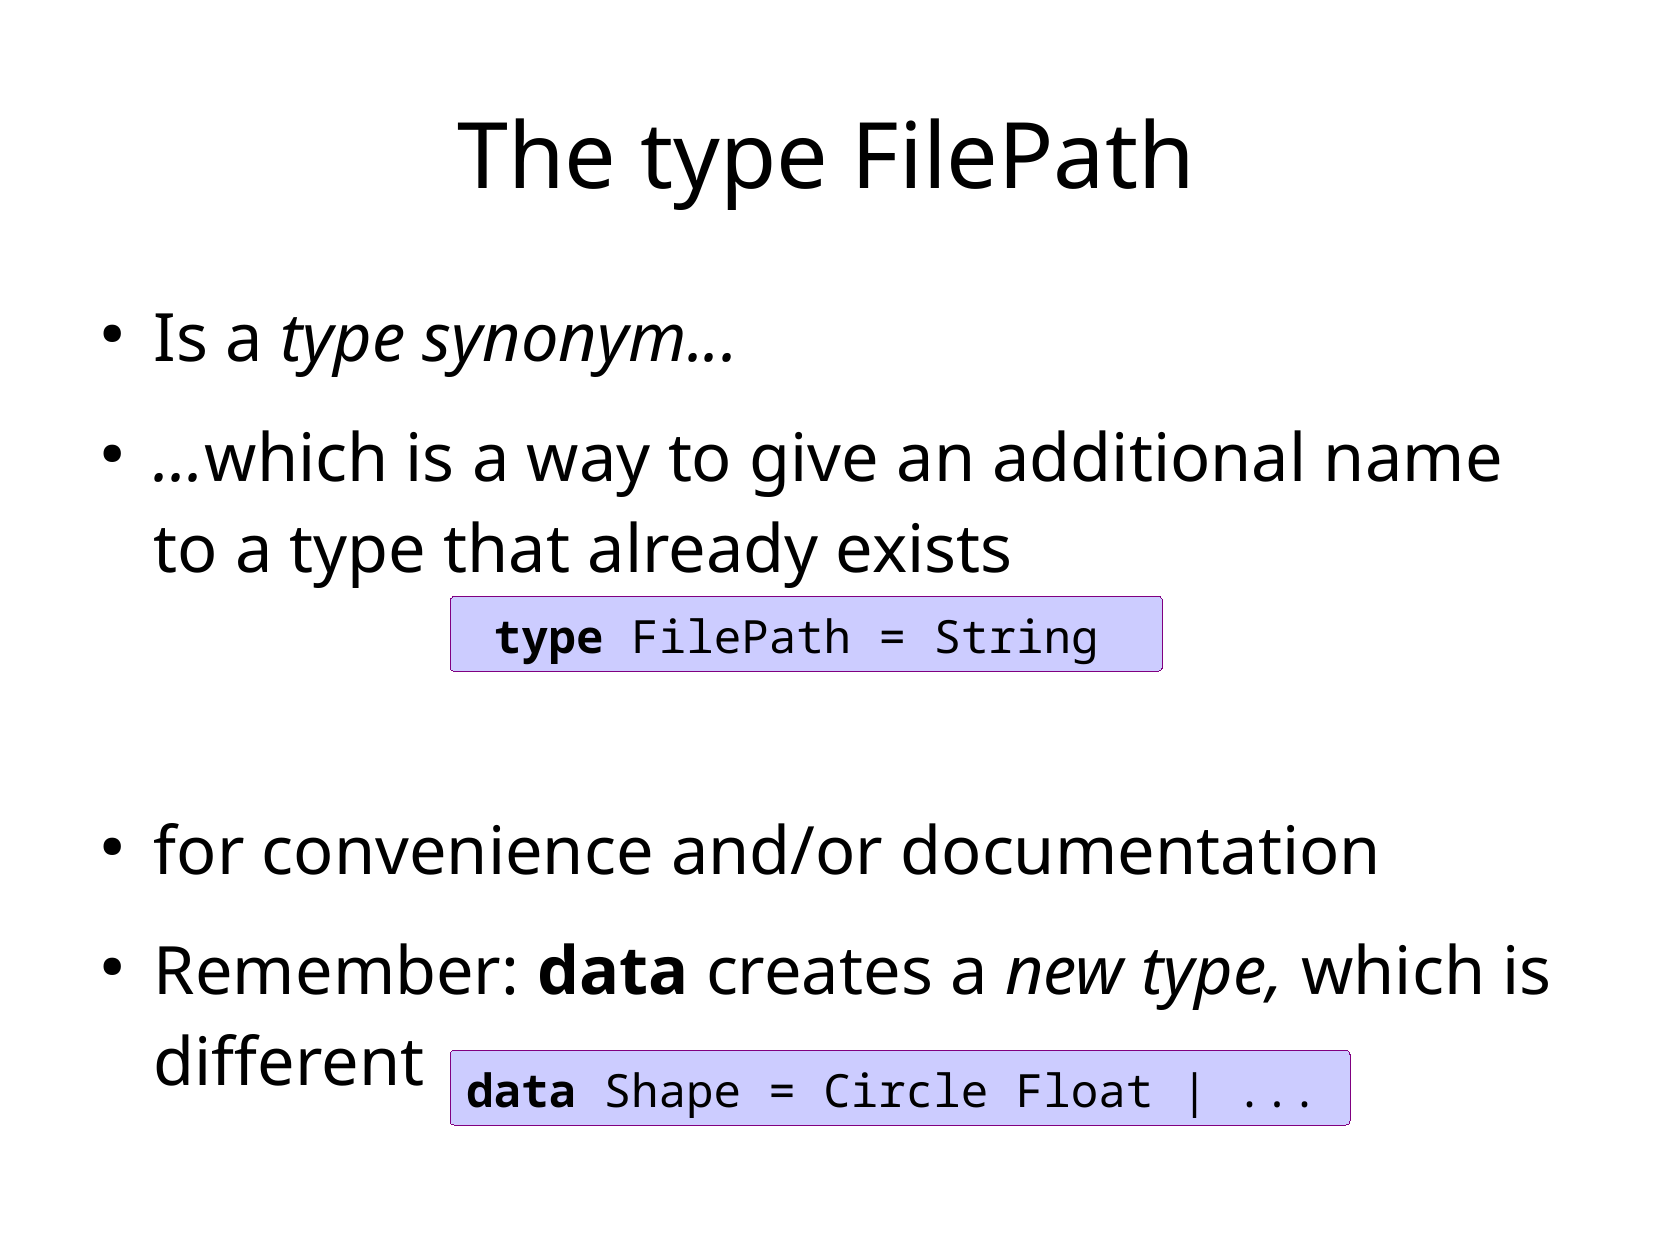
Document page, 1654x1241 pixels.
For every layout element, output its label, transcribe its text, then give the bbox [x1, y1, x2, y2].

list Is a type synonym... ...which is a way to give an additional name to a type that already exists for convenience and/or documentation Remember: data creates a new type, which is different [82, 290, 1571, 1109]
text_box type FilePath = String [450, 596, 1163, 672]
title The type FilePath [82, 56, 1571, 250]
text_box data Shape = Circle Float | ... [450, 1050, 1351, 1126]
